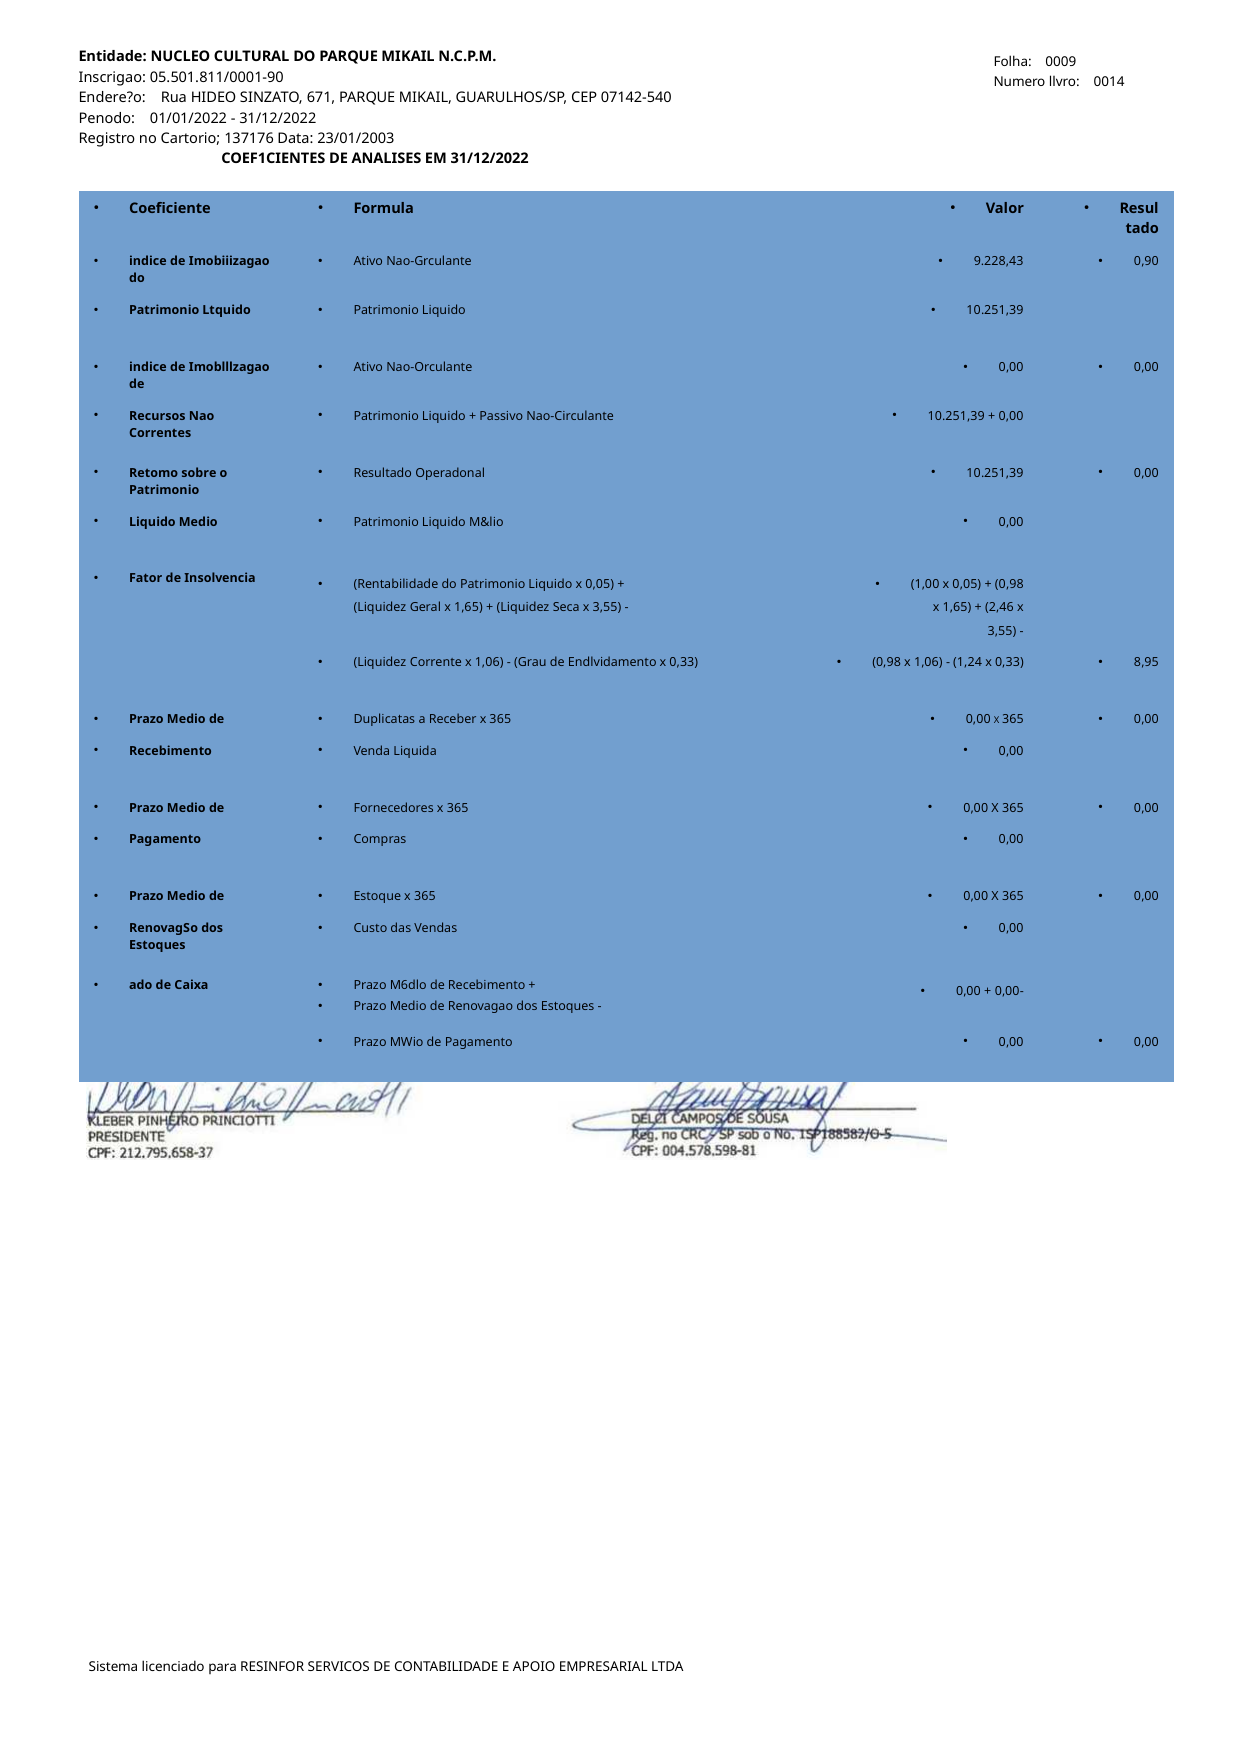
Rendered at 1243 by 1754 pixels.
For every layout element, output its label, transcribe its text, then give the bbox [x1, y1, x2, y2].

table_cell Recursos Nao Correntes [79, 400, 285, 457]
table_cell [79, 1026, 285, 1082]
table_cell 10.251,39 [758, 294, 1066, 351]
table_cell Custo das Vendas [285, 912, 758, 969]
table_cell Prazo M6dlo de Recebimento + Prazo Medio de Renovagao dos Estoques - [285, 969, 758, 1026]
table_cell Compras [285, 823, 758, 880]
table_cell 0,00 [758, 735, 1066, 792]
text_box Sistema licenciado para RESINFOR SERVICOS DE CONTABILIDADE E APOIO EMPRESARIAL LTDA [89, 1658, 764, 1679]
table_header Coeficiente [79, 191, 285, 245]
table_cell Ativo Nao-Orculante [285, 351, 758, 400]
table_cell indice de Imobiiizagao do [79, 245, 285, 294]
text_box Entidade: NUCLEO CULTURAL DO PARQUE MIKAIL N.C.P.M. Inscrigao: 05.501.811/0001-90 Endere?o: Rua HIDEO SINZATO, 671, PARQUE MIKAIL, GUARULHOS/SP, CEP 07142-540 Penodo: 01/01/2022 - 31/12/2022 Registro no Cartorio; 137176 Data: 23/01/2003 COEF1CIENTES DE ANALISES EM 31/12/2022 [78, 44, 805, 170]
table_cell Patrimonio Liquido M&lio [285, 505, 758, 562]
table_cell Prazo Medio de [79, 703, 285, 735]
table_cell 0,00 + 0,00- [758, 969, 1066, 1026]
table_cell 8,95 [1066, 646, 1174, 703]
table_cell 0,00 X 365 [758, 703, 1066, 735]
table_cell Estoque x 365 [285, 880, 758, 912]
table_cell ado de Caixa [79, 969, 285, 1026]
table_header Formula [285, 191, 758, 245]
picture [86, 1082, 947, 1160]
table_cell Venda Liquida [285, 735, 758, 792]
table_cell [1066, 735, 1174, 792]
table_cell Duplicatas a Receber x 365 [285, 703, 758, 735]
table_cell [79, 646, 285, 703]
table_cell 9.228,43 [758, 245, 1066, 294]
table_cell indice de Imoblllzagao de [79, 351, 285, 400]
table_cell 0,00 [1066, 792, 1174, 823]
table_cell [1066, 400, 1174, 457]
table_cell 0,00 X 365 [758, 792, 1066, 823]
table_cell [1066, 969, 1174, 1026]
table_cell Recebimento [79, 735, 285, 792]
table_cell 0,00 [758, 505, 1066, 562]
table_cell Ativo Nao-Grculante [285, 245, 758, 294]
table_cell [1066, 294, 1174, 351]
table_cell Patrimonio Liquido [285, 294, 758, 351]
table_cell (1,00 x 0,05) + (0,98 x 1,65) + (2,46 x 3,55) - [758, 562, 1066, 646]
table_cell Prazo Medio de [79, 792, 285, 823]
table_cell 0,00 [1066, 1026, 1174, 1082]
table_cell Prazo Medio de [79, 880, 285, 912]
table_cell Resultado Operadonal [285, 457, 758, 505]
table_cell Liquido Medio [79, 505, 285, 562]
table_cell 0,00 [758, 351, 1066, 400]
table_cell Fator de Insolvencia [79, 562, 285, 646]
table_cell [1066, 505, 1174, 562]
table_cell 0,00 [1066, 351, 1174, 400]
table_cell 0,00 [1066, 703, 1174, 735]
table_cell 0,00 [758, 1026, 1066, 1082]
table_cell [1066, 912, 1174, 969]
table_cell Patrimonio Ltquido [79, 294, 285, 351]
table_header Valor [758, 191, 1066, 245]
text_box Folha: 0009 Numero llvro: 0014 [993, 48, 1169, 89]
table_cell 0,00 X 365 [758, 880, 1066, 912]
table_cell (Liquidez Corrente x 1,06) - (Grau de Endlvidamento x 0,33) [285, 646, 758, 703]
table_cell Pagamento [79, 823, 285, 880]
table_cell RenovagSo dos Estoques [79, 912, 285, 969]
table_cell 0,90 [1066, 245, 1174, 294]
table_cell (Rentabilidade do Patrimonio Liquido x 0,05) + (Liquidez Geral x 1,65) + (Liquidez Seca x 3,55) - [285, 562, 758, 646]
table_cell Retomo sobre o Patrimonio [79, 457, 285, 505]
table_cell 0,00 [758, 912, 1066, 969]
table_cell Patrimonio Liquido + Passivo Nao-Circulante [285, 400, 758, 457]
table_cell 0,00 [1066, 457, 1174, 505]
table_cell Prazo MWio de Pagamento [285, 1026, 758, 1082]
table_cell Fornecedores x 365 [285, 792, 758, 823]
table_header Resultado [1066, 191, 1174, 245]
table_cell 0,00 [1066, 880, 1174, 912]
table_cell 0,00 [758, 823, 1066, 880]
table_cell [1066, 562, 1174, 646]
table_cell 10.251,39 [758, 457, 1066, 505]
table_cell [1066, 823, 1174, 880]
table_cell (0,98 x 1,06) - (1,24 x 0,33) [758, 646, 1066, 703]
table_cell 10.251,39 + 0,00 [758, 400, 1066, 457]
